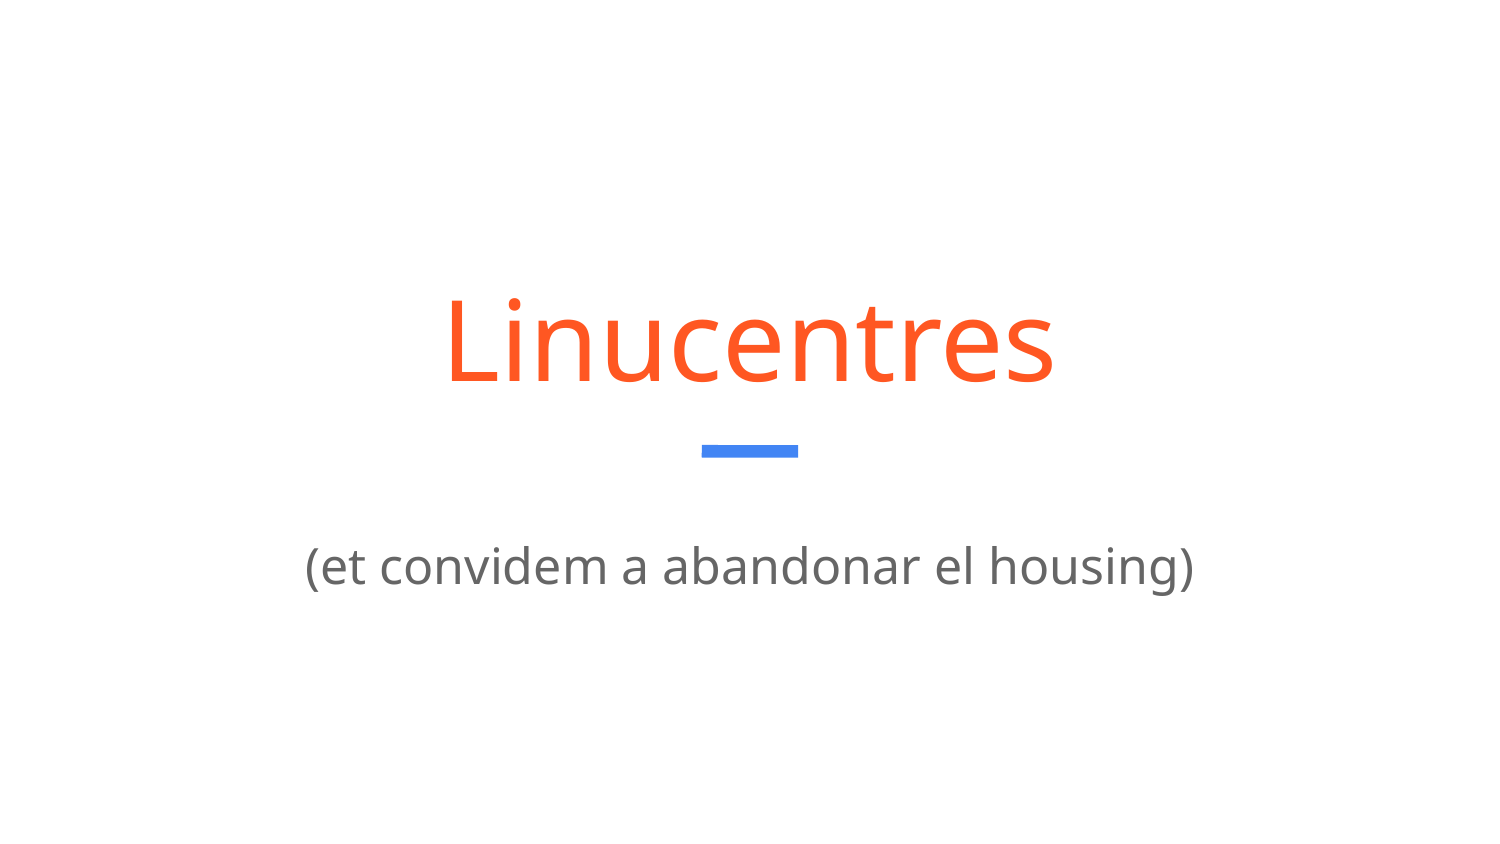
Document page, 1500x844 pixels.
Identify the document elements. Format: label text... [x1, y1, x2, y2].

subtitle (et convidem a abandonar el housing) [51, 519, 1449, 640]
title Linucentres [51, 97, 1449, 419]
